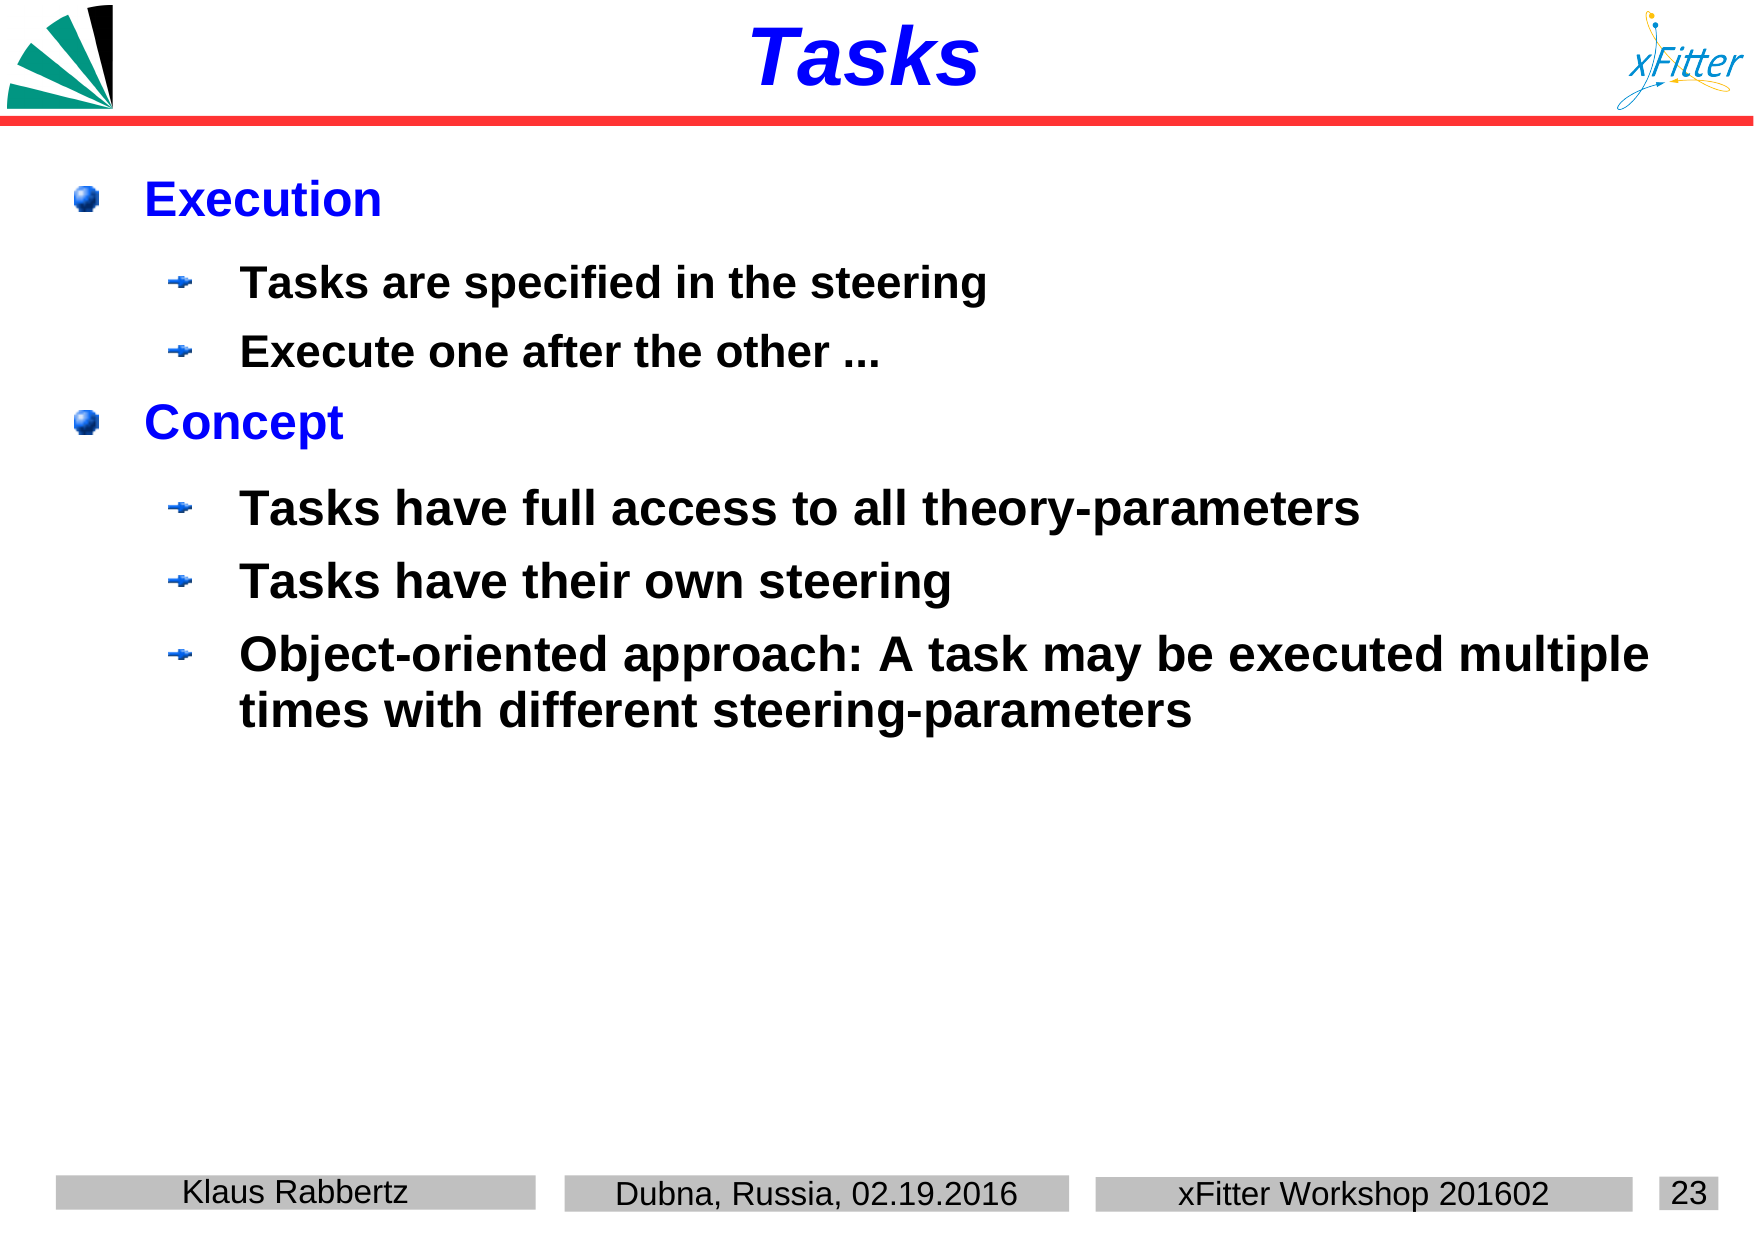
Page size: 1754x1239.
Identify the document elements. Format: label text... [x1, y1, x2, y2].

list Execution Tasks are specified in the steering Execute one after the other ... Concept Tasks have full access to all theory-parameters Tasks have their own steering Object-oriented approach: A task may be executed multiple times with different steering-parameters [62, 171, 1727, 1102]
picture [1617, 11, 1744, 110]
picture [7, 5, 113, 110]
title Tasks [123, 0, 1606, 114]
